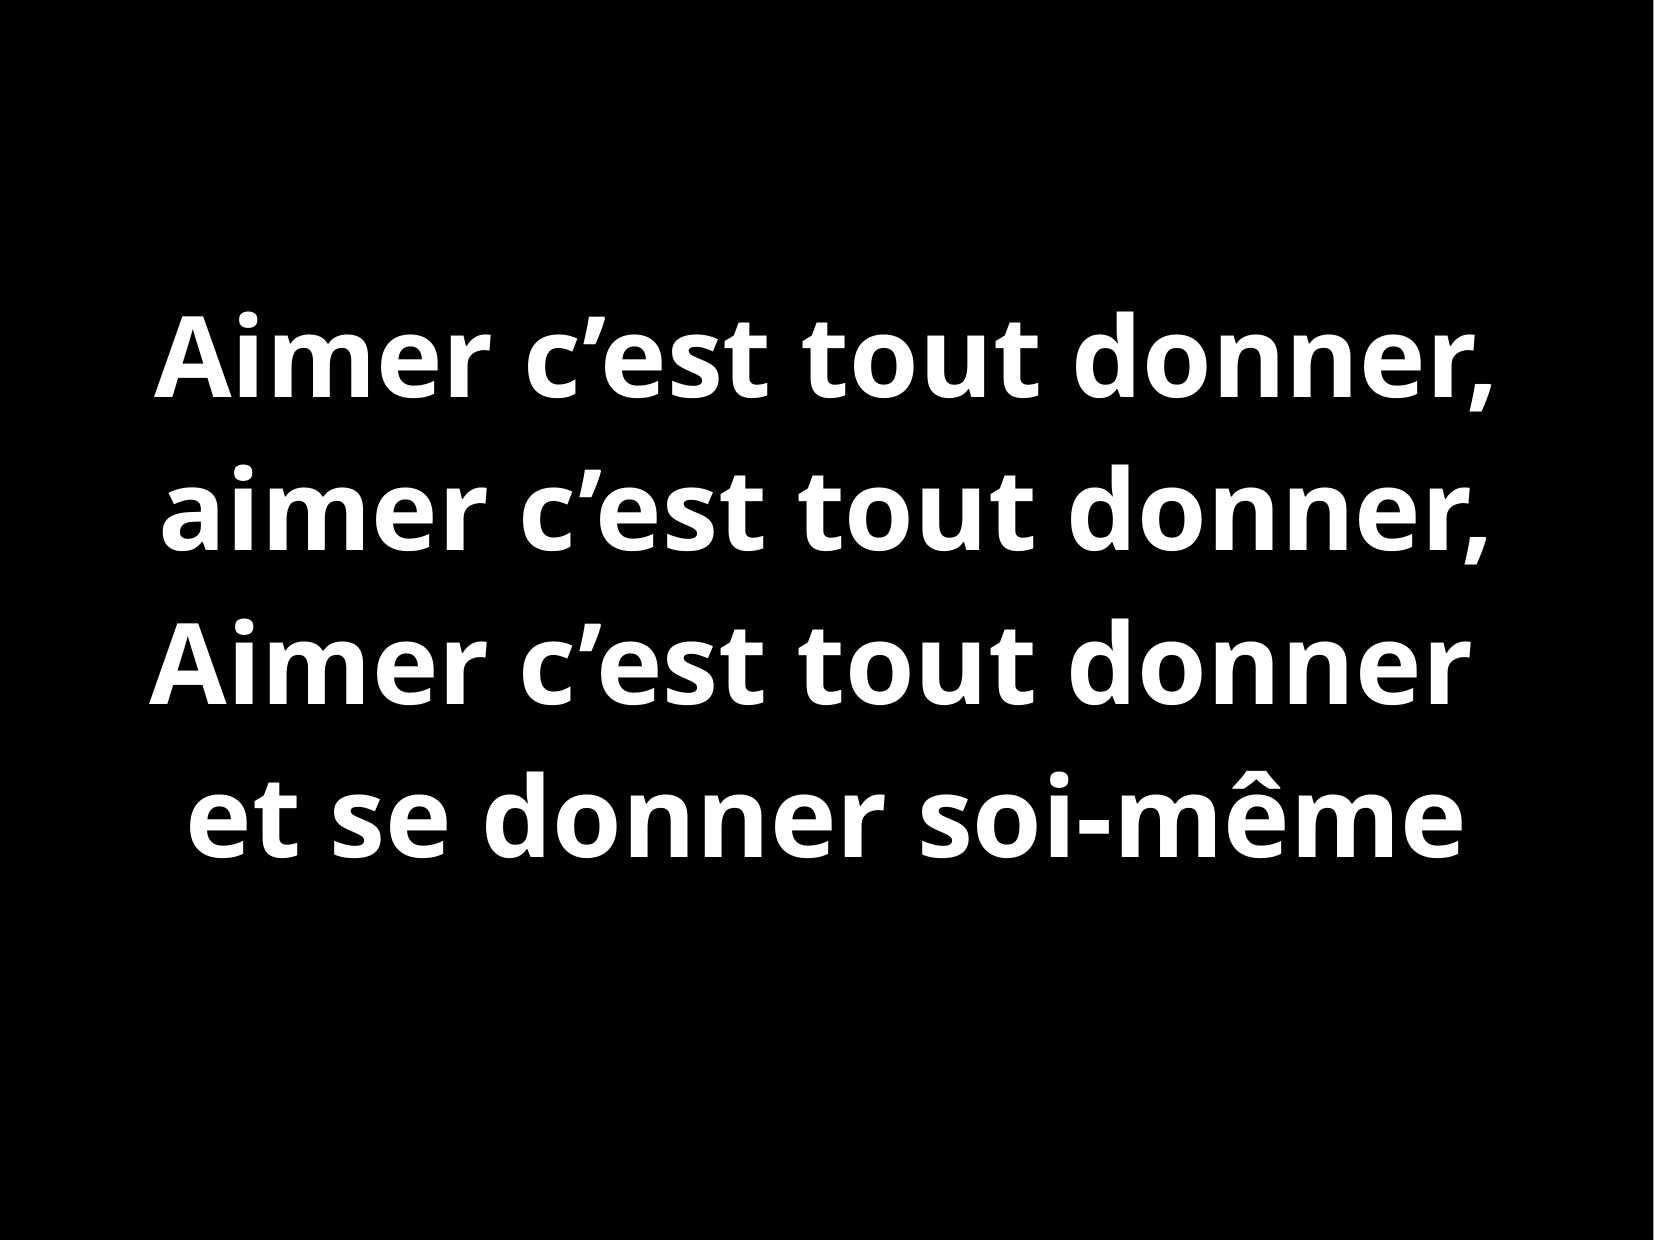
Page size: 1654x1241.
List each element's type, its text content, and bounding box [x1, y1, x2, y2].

subtitle Aimer c’est tout donner, aimer c’est tout donner, Aimer c’est tout donner et se donner soi-même [82, 59, 1571, 1109]
